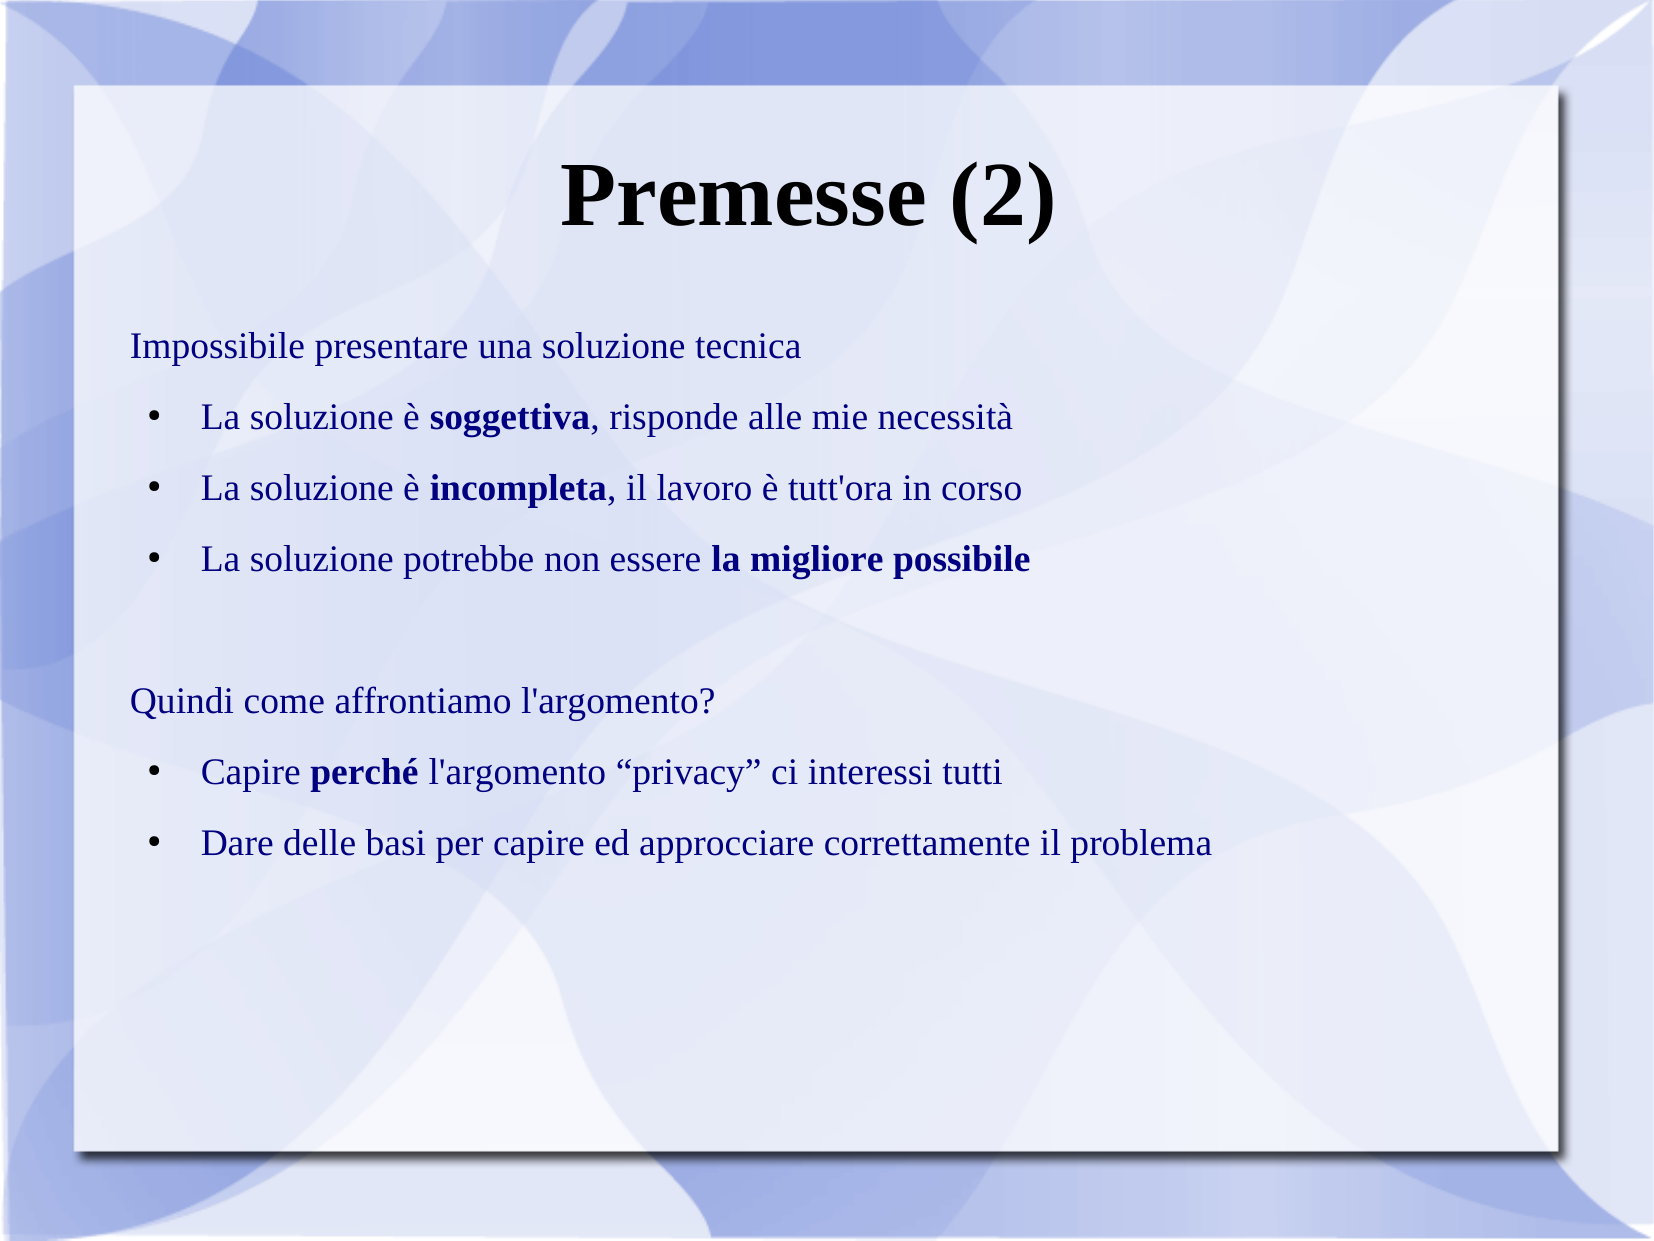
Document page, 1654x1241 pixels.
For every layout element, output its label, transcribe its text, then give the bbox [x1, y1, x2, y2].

picture [0, 0, 1654, 1241]
title Premesse (2) [82, 90, 1536, 298]
list Impossibile presentare una soluzione tecnica La soluzione è soggettiva, risponde alle mie necessità La soluzione è incompleta, il lavoro è tutt'ora in corso La soluzione potrebbe non essere la migliore possibile Quindi come affrontiamo l'argomento? Capire perché l'argomento “privacy” ci interessi tutti Dare delle basi per capire ed approcciare correttamente il problema [129, 324, 1489, 1045]
